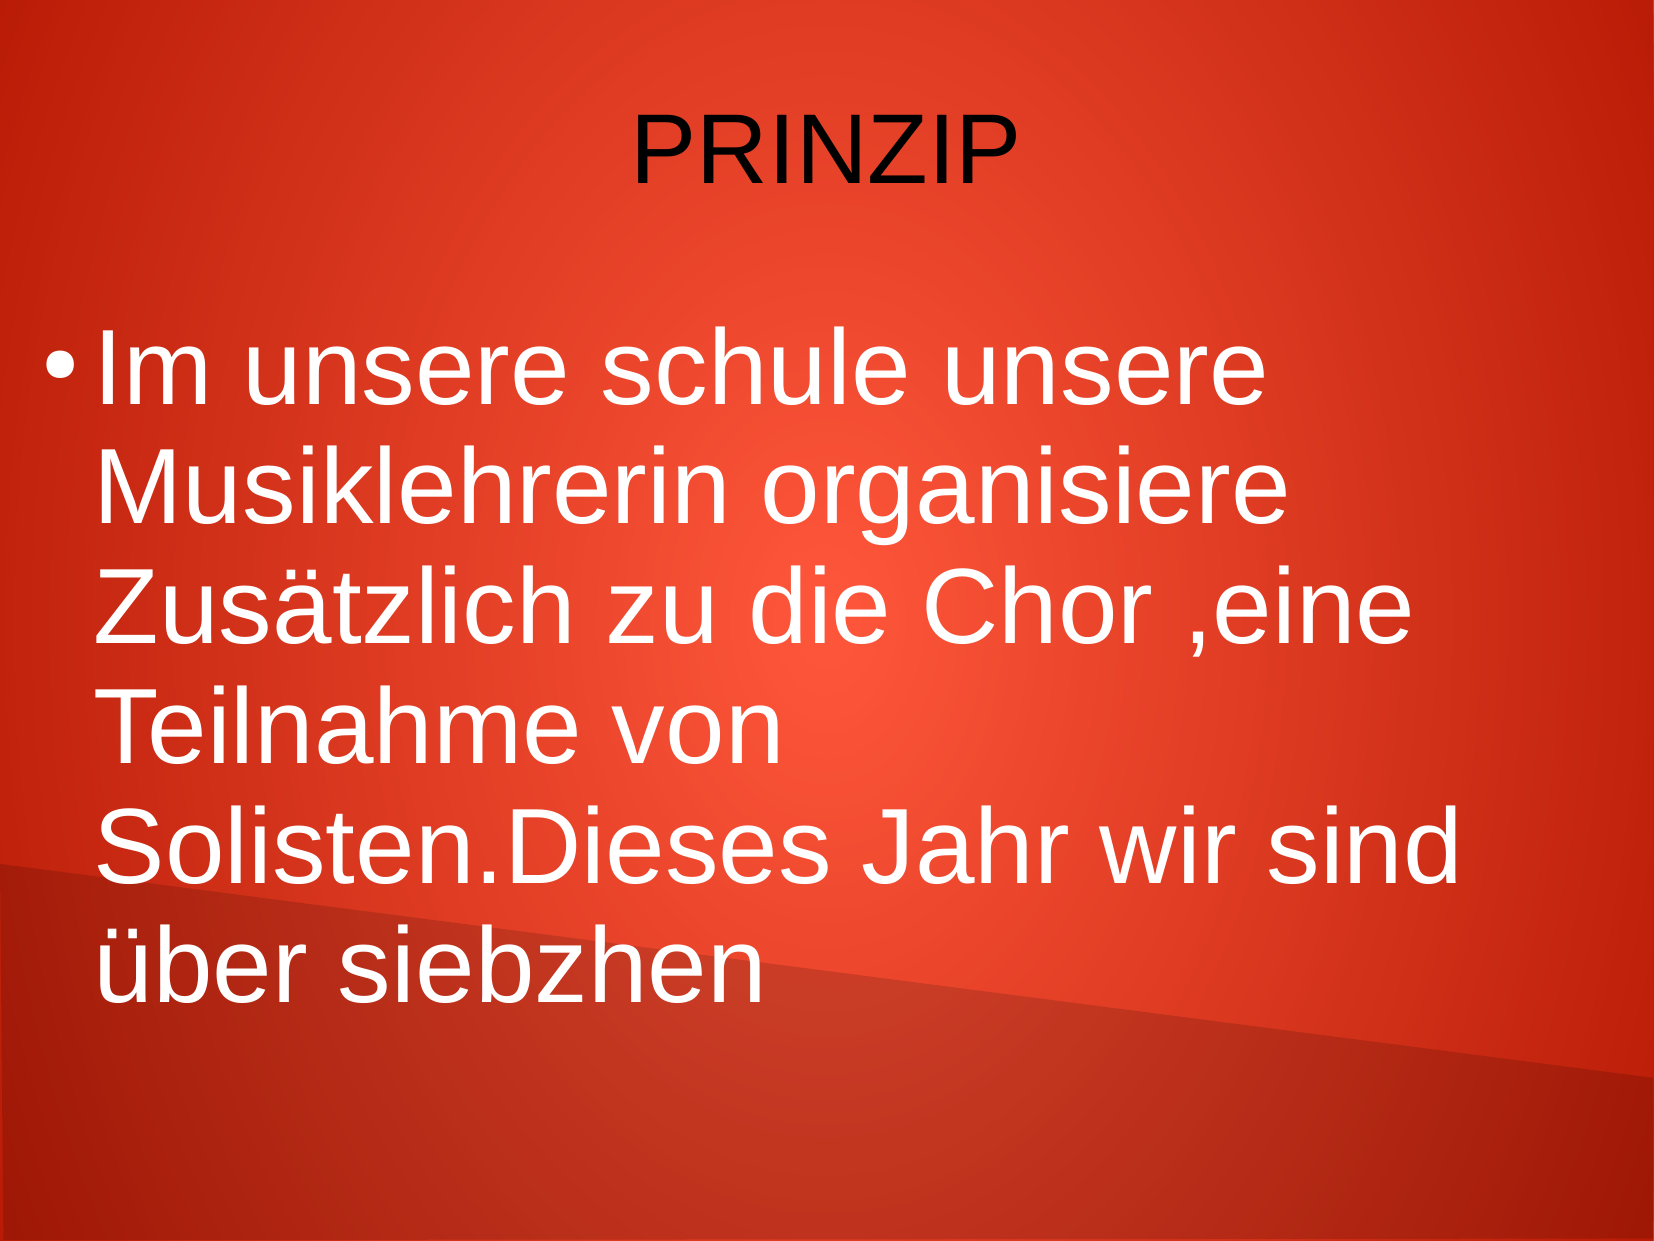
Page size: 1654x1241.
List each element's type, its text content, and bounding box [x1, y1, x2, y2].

title PRINZIP [82, 47, 1571, 252]
list Im unsere schule unsere Musiklehrerin organisiere Zusätzlich zu die Chor ,eine Teilnahme von Solisten.Dieses Jahr wir sind über siebzhen [23, 307, 1512, 1027]
